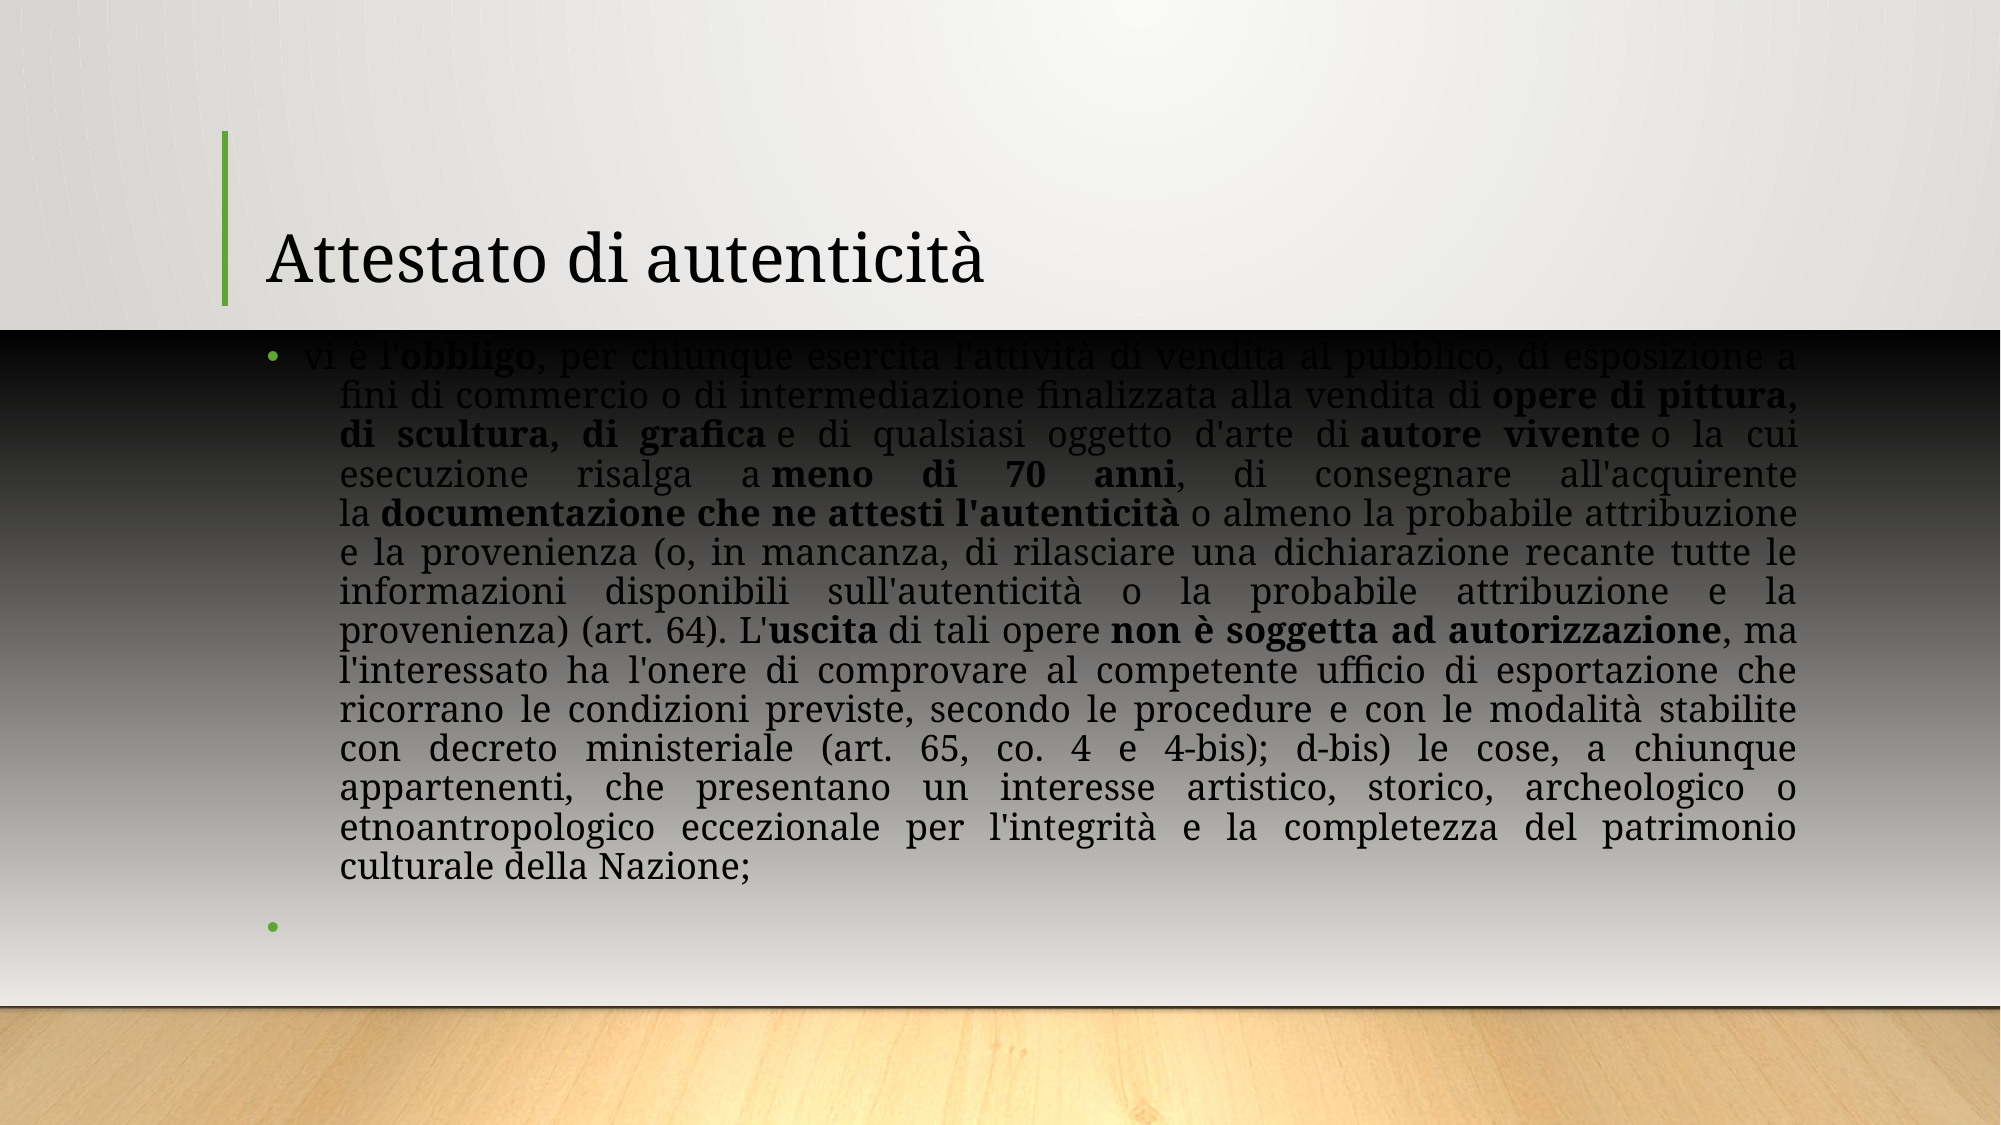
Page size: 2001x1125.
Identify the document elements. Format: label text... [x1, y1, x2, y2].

list vi è l'obbligo, per chiunque esercita l'attività di vendita al pubblico, di esposizione a fini di commercio o di intermediazione finalizzata alla vendita di opere di pittura, di scultura, di grafica e di qualsiasi oggetto d'arte di autore vivente o la cui esecuzione risalga a meno di 70 anni, di consegnare all'acquirente la documentazione che ne attesti l'autenticità o almeno la probabile attribuzione e la provenienza (o, in mancanza, di rilasciare una dichiarazione recante tutte le informazioni disponibili sull'autenticità o la probabile attribuzione e la provenienza) (art. 64). L'uscita di tali opere non è soggetta ad autorizzazione, ma l'interessato ha l'onere di comprovare al competente ufficio di esportazione che ricorrano le condizioni previste, secondo le procedure e con le modalità stabilite con decreto ministeriale (art. 65, co. 4 e 4-bis); d-bis) le cose, a chiunque appartenenti, che presentano un interesse artistico, storico, archeologico o etnoantropologico eccezionale per l'integrità e la completezza del patrimonio culturale della Nazione; [251, 330, 1814, 897]
title Attestato di autenticità [251, 131, 1814, 305]
